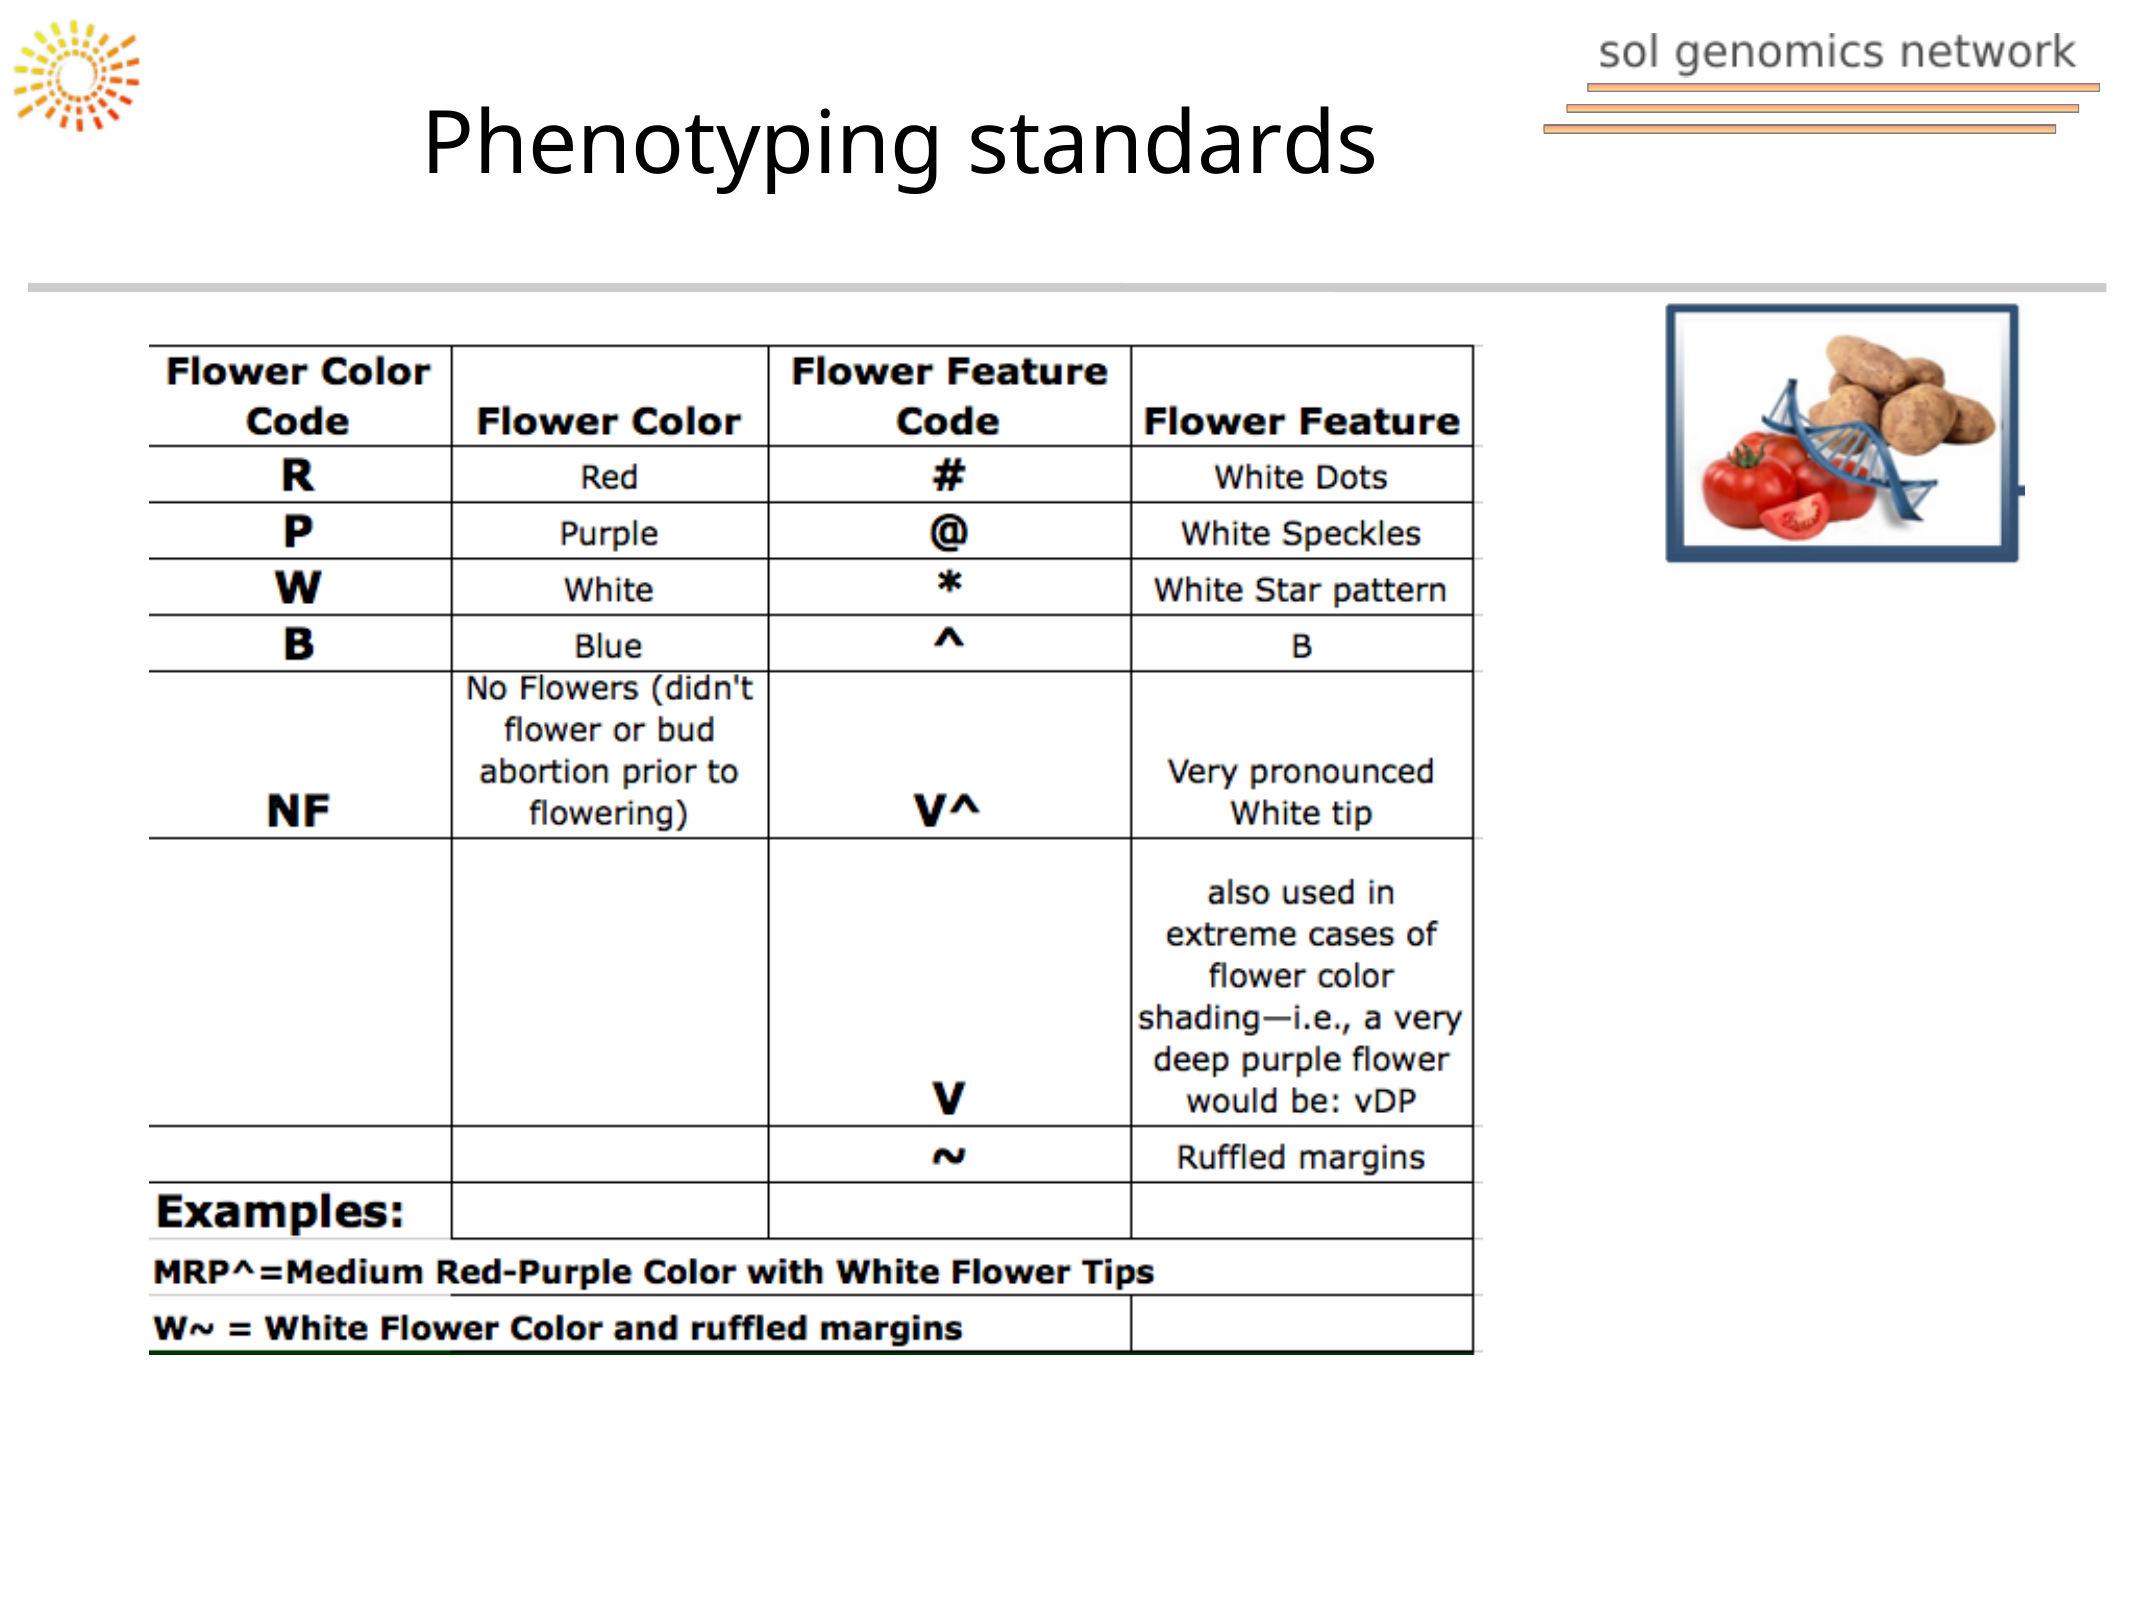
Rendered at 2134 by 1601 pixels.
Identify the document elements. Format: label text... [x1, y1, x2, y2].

text_box [1543, 124, 2057, 134]
picture [4, 6, 150, 151]
picture [1664, 300, 2025, 569]
picture [149, 337, 1483, 1355]
picture [1597, 33, 2078, 78]
text_box [1587, 83, 2100, 92]
text_box [1566, 104, 2080, 113]
text_box Phenotyping standards [262, 75, 1538, 191]
